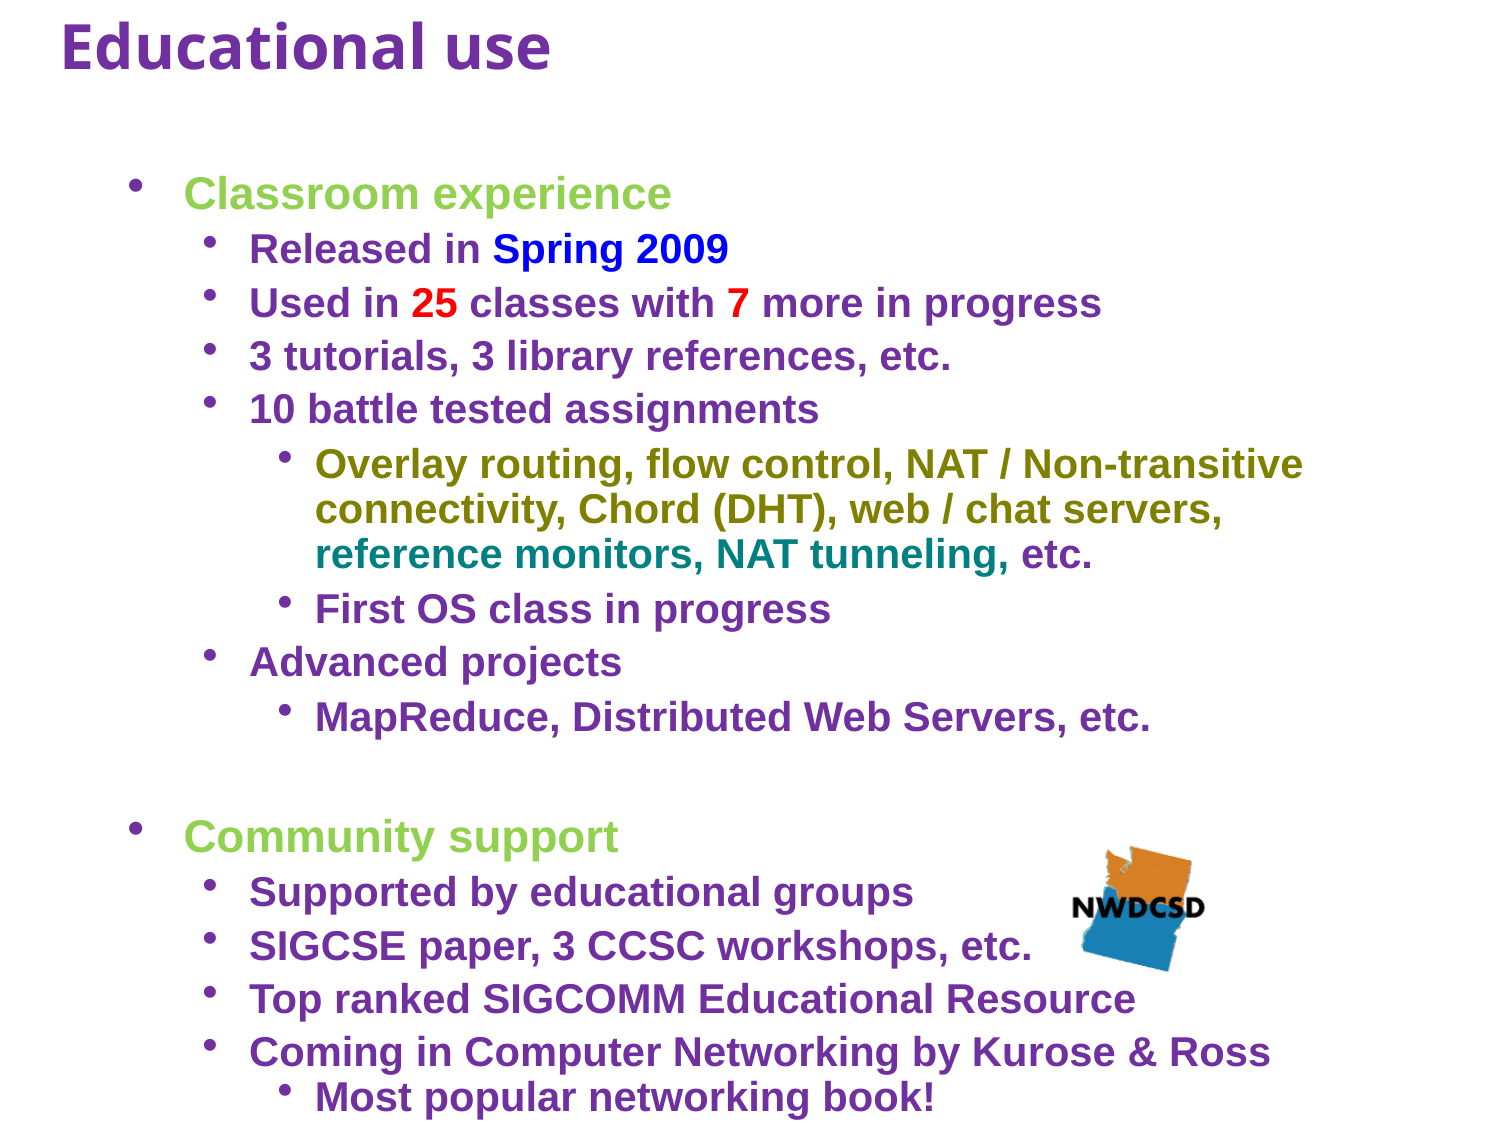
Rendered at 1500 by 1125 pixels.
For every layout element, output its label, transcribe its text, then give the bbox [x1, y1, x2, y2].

picture [1062, 837, 1217, 986]
list Classroom experience Released in Spring 2009 Used in 25 classes with 7 more in progress 3 tutorials, 3 library references, etc. 10 battle tested assignments Overlay routing, flow control, NAT / Non-transitive connectivity, Chord (DHT), web / chat servers, reference monitors, NAT tunneling, etc. First OS class in progress Advanced projects MapReduce, Distributed Web Servers, etc. Community support Supported by educational groups SIGCSE paper, 3 CCSC workshops, etc. Top ranked SIGCOMM Educational Resource Coming in Computer Networking by Kurose & Ross Most popular networking book! [112, 162, 1426, 1125]
title Educational use [45, 0, 1321, 188]
